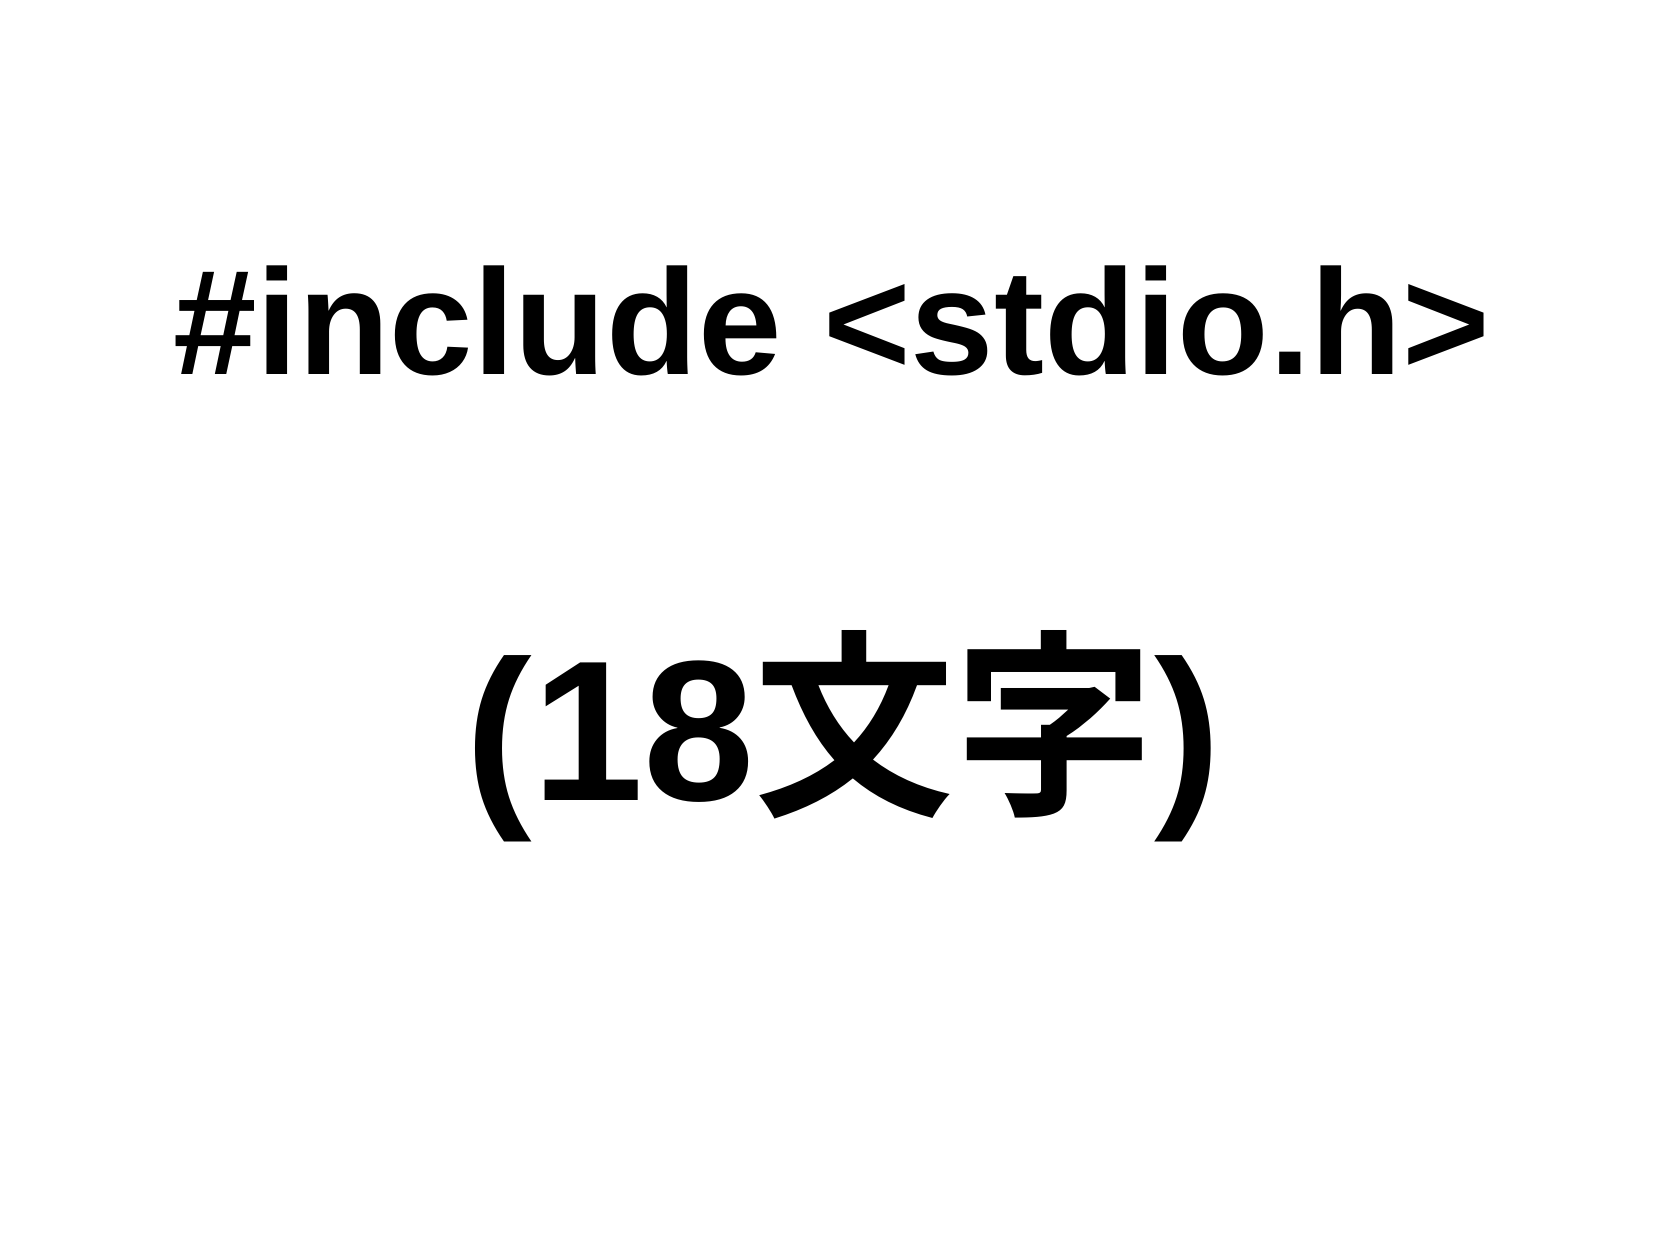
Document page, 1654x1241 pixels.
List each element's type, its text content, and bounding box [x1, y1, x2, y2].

text_box #include <stdio.h> [158, 231, 1506, 414]
text_box (18文字) [451, 561, 1270, 800]
